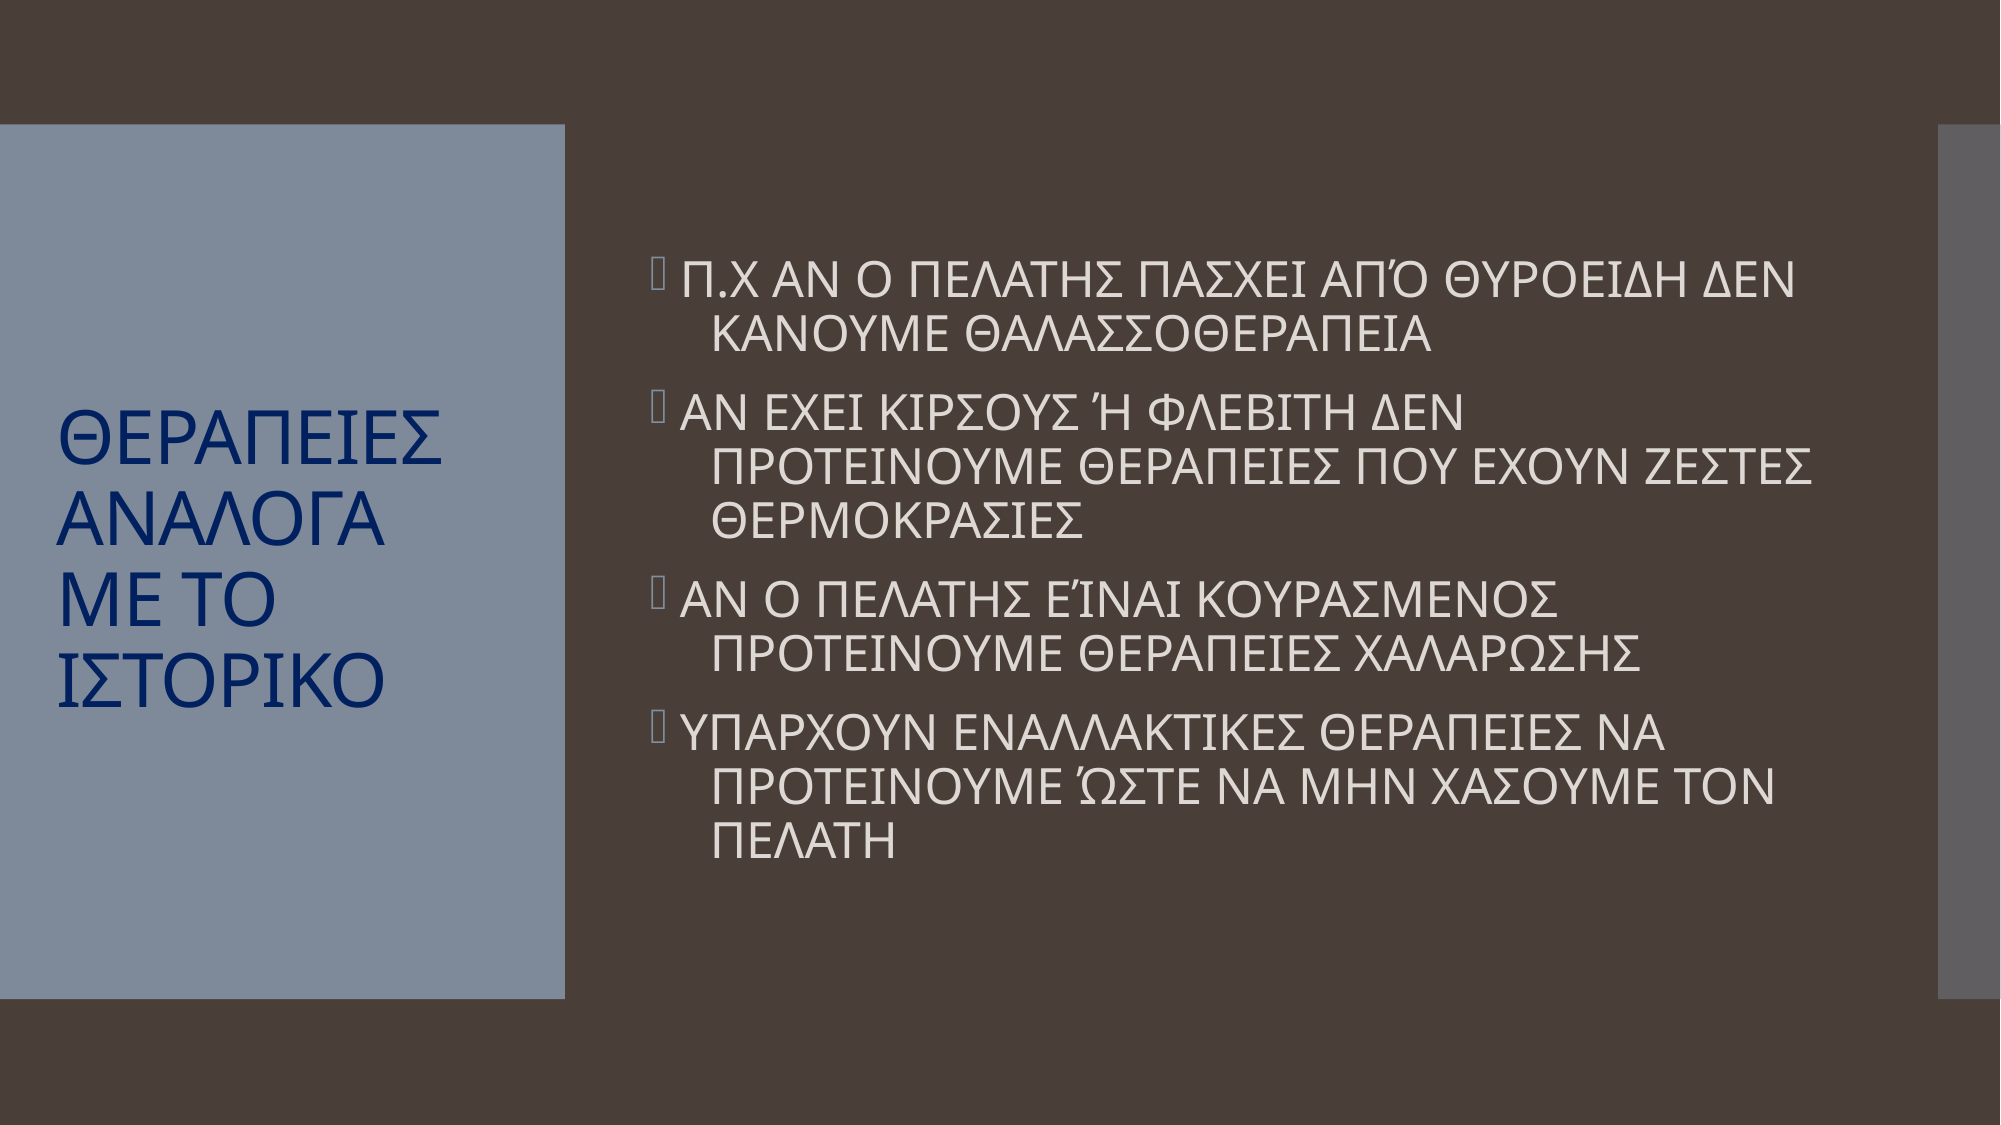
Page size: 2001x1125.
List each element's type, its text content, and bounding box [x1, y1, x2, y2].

title ΘΕΡΑΠΕΙΕΣ ΑΝΑΛΟΓΑ ΜΕ ΤΟ ΙΣΤΟΡΙΚΟ [41, 184, 526, 940]
list Π.Χ ΑΝ Ο ΠΕΛΑΤΗΣ ΠΑΣΧΕΙ ΑΠΌ ΘΥΡΟΕΙΔΗ ΔΕΝ ΚΑΝΟΥΜΕ ΘΑΛΑΣΣΟΘΕΡΑΠΕΙΑ ΑΝ ΕΧΕΙ ΚΙΡΣΟΥΣ Ή ΦΛΕΒΙΤΗ ΔΕΝ ΠΡΟΤΕΙΝΟΥΜΕ ΘΕΡΑΠΕΙΕΣ ΠΟΥ ΕΧΟΥΝ ΖΕΣΤΕΣ ΘΕΡΜΟΚΡΑΣΙΕΣ ΑΝ Ο ΠΕΛΑΤΗΣ ΕΊΝΑΙ ΚΟΥΡΑΣΜΕΝΟΣ ΠΡΟΤΕΙΝΟΥΜΕ ΘΕΡΑΠΕΙΕΣ ΧΑΛΑΡΩΣΗΣ ΥΠΑΡΧΟΥΝ ΕΝΑΛΛΑΚΤΙΚΕΣ ΘΕΡΑΠΕΙΕΣ ΝΑ ΠΡΟΤΕΙΝΟΥΜΕ ΏΣΤΕ ΝΑ ΜΗΝ ΧΑΣΟΥΜΕ ΤΟΝ ΠΕΛΑΤΗ [634, 141, 1835, 982]
